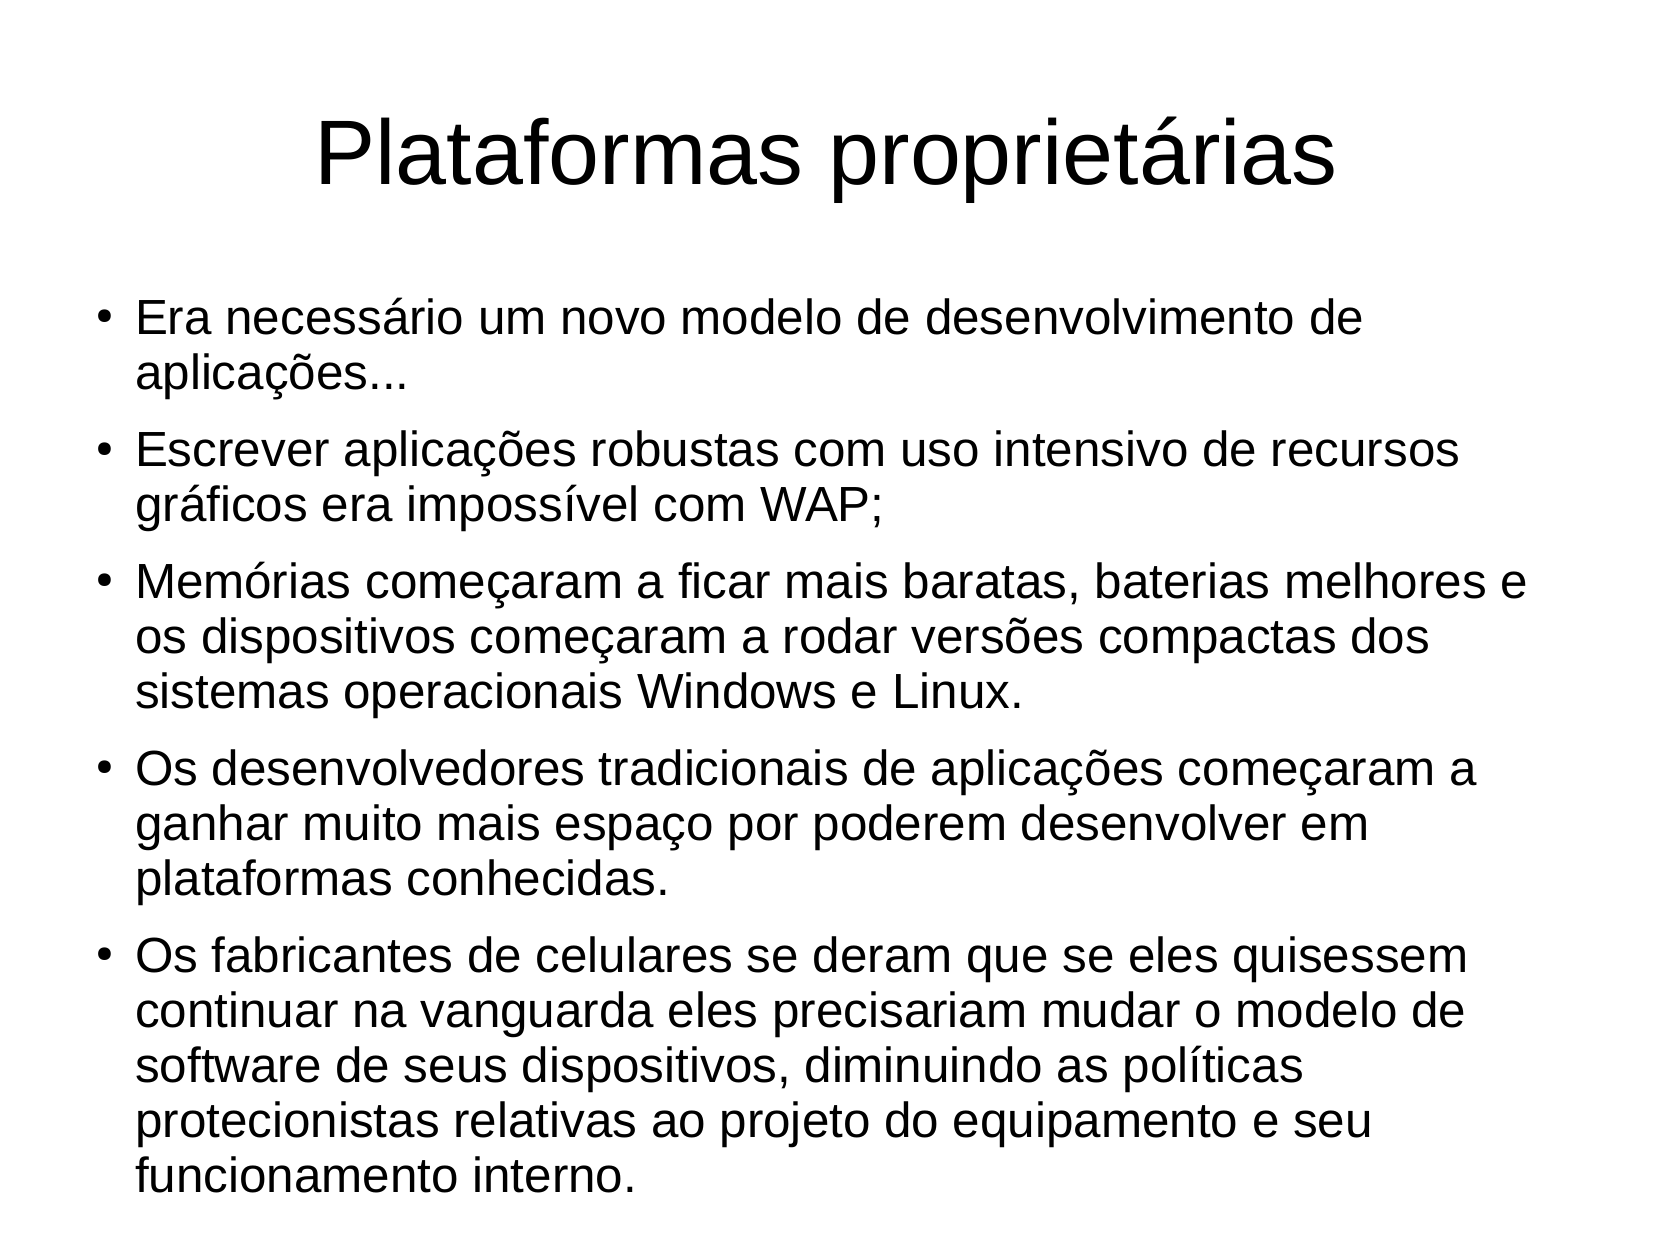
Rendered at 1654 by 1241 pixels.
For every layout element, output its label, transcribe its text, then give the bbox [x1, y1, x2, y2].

list Era necessário um novo modelo de desenvolvimento de aplicações... Escrever aplicações robustas com uso intensivo de recursos gráficos era impossível com WAP; Memórias começaram a ficar mais baratas, baterias melhores e os dispositivos começaram a rodar versões compactas dos sistemas operacionais Windows e Linux. Os desenvolvedores tradicionais de aplicações começaram a ganhar muito mais espaço por poderem desenvolver em plataformas conhecidas. Os fabricantes de celulares se deram que se eles quisessem continuar na vanguarda eles precisariam mudar o modelo de software de seus dispositivos, diminuindo as políticas protecionistas relativas ao projeto do equipamento e seu funcionamento interno. [82, 290, 1571, 1211]
title Plataformas proprietárias [82, 56, 1571, 250]
